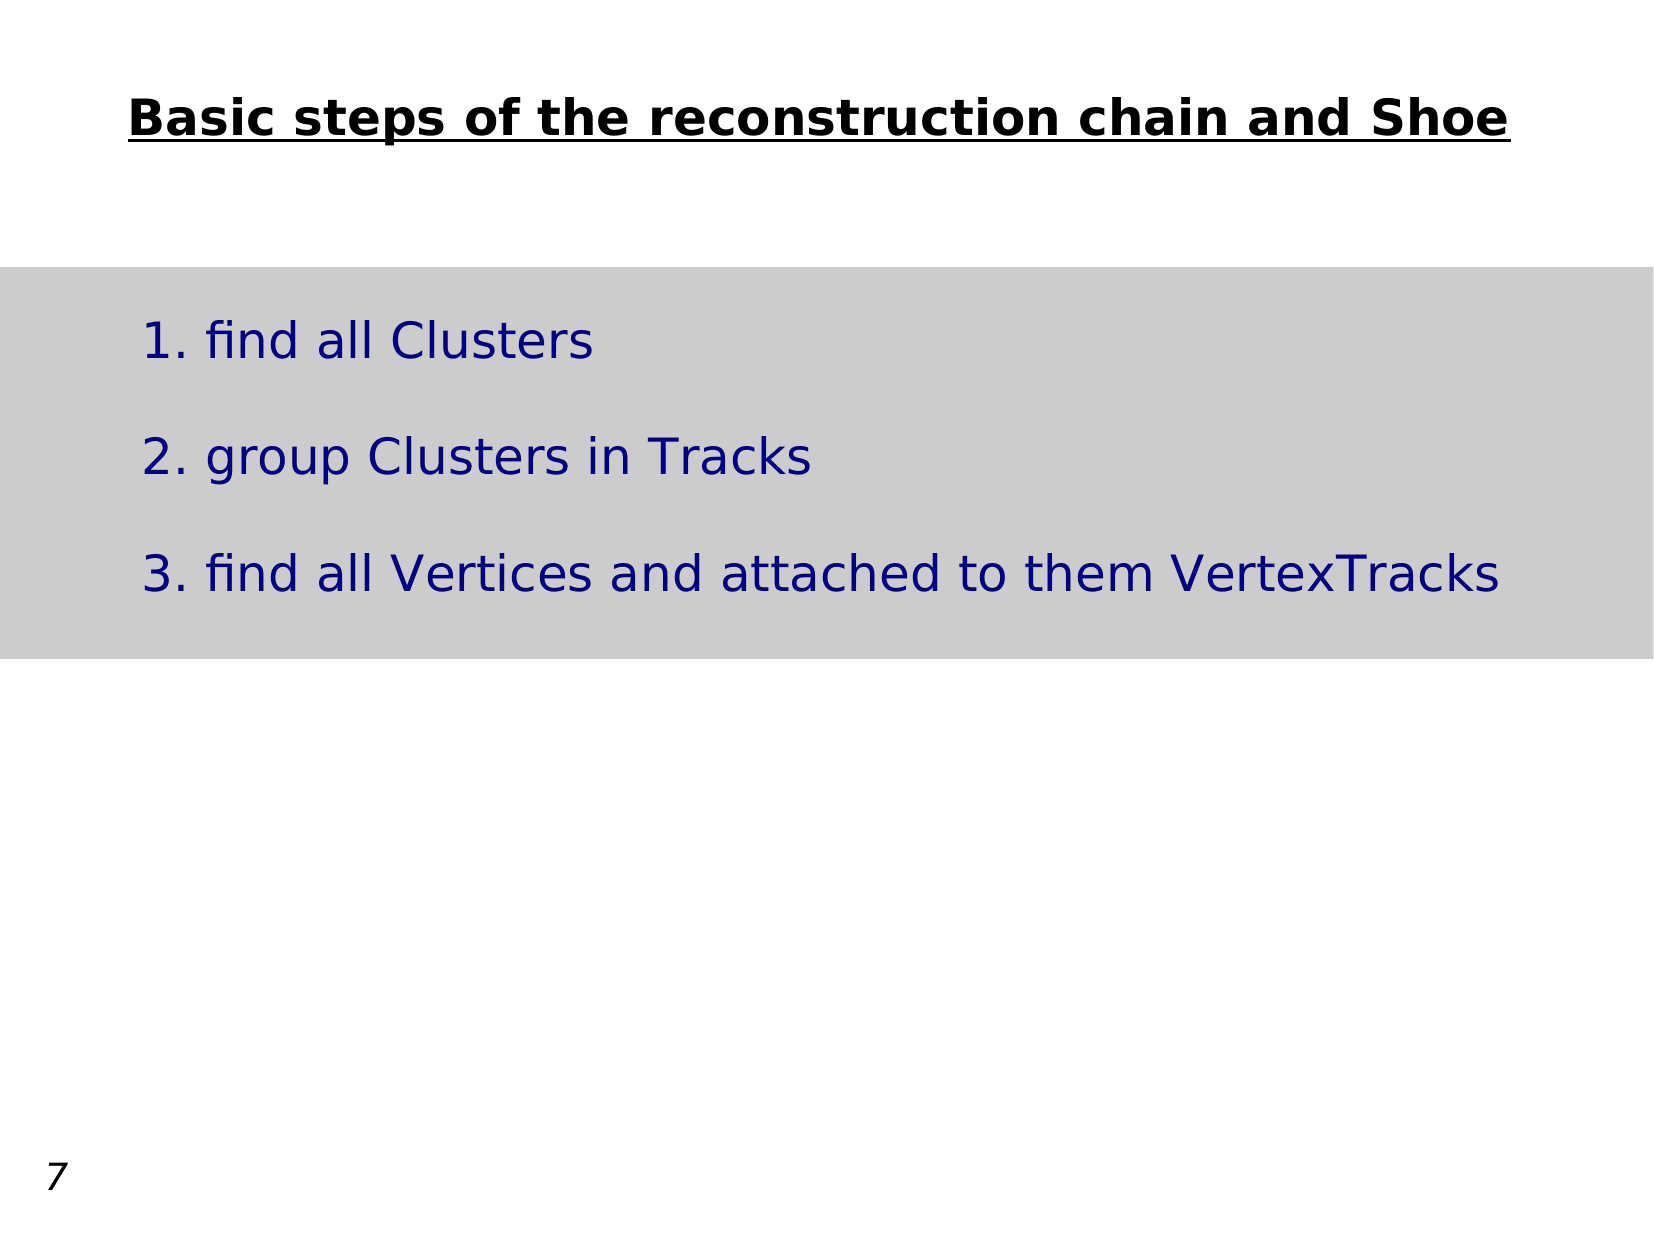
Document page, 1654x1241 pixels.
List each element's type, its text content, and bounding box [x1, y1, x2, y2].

text_box Basic steps of the reconstruction chain and Shoe [127, 89, 1512, 148]
text_box 1. find all Clusters 2. group Clusters in Tracks 3. find all Vertices and attached to them VertexTracks [141, 311, 1502, 604]
text_box [0, 267, 1654, 659]
